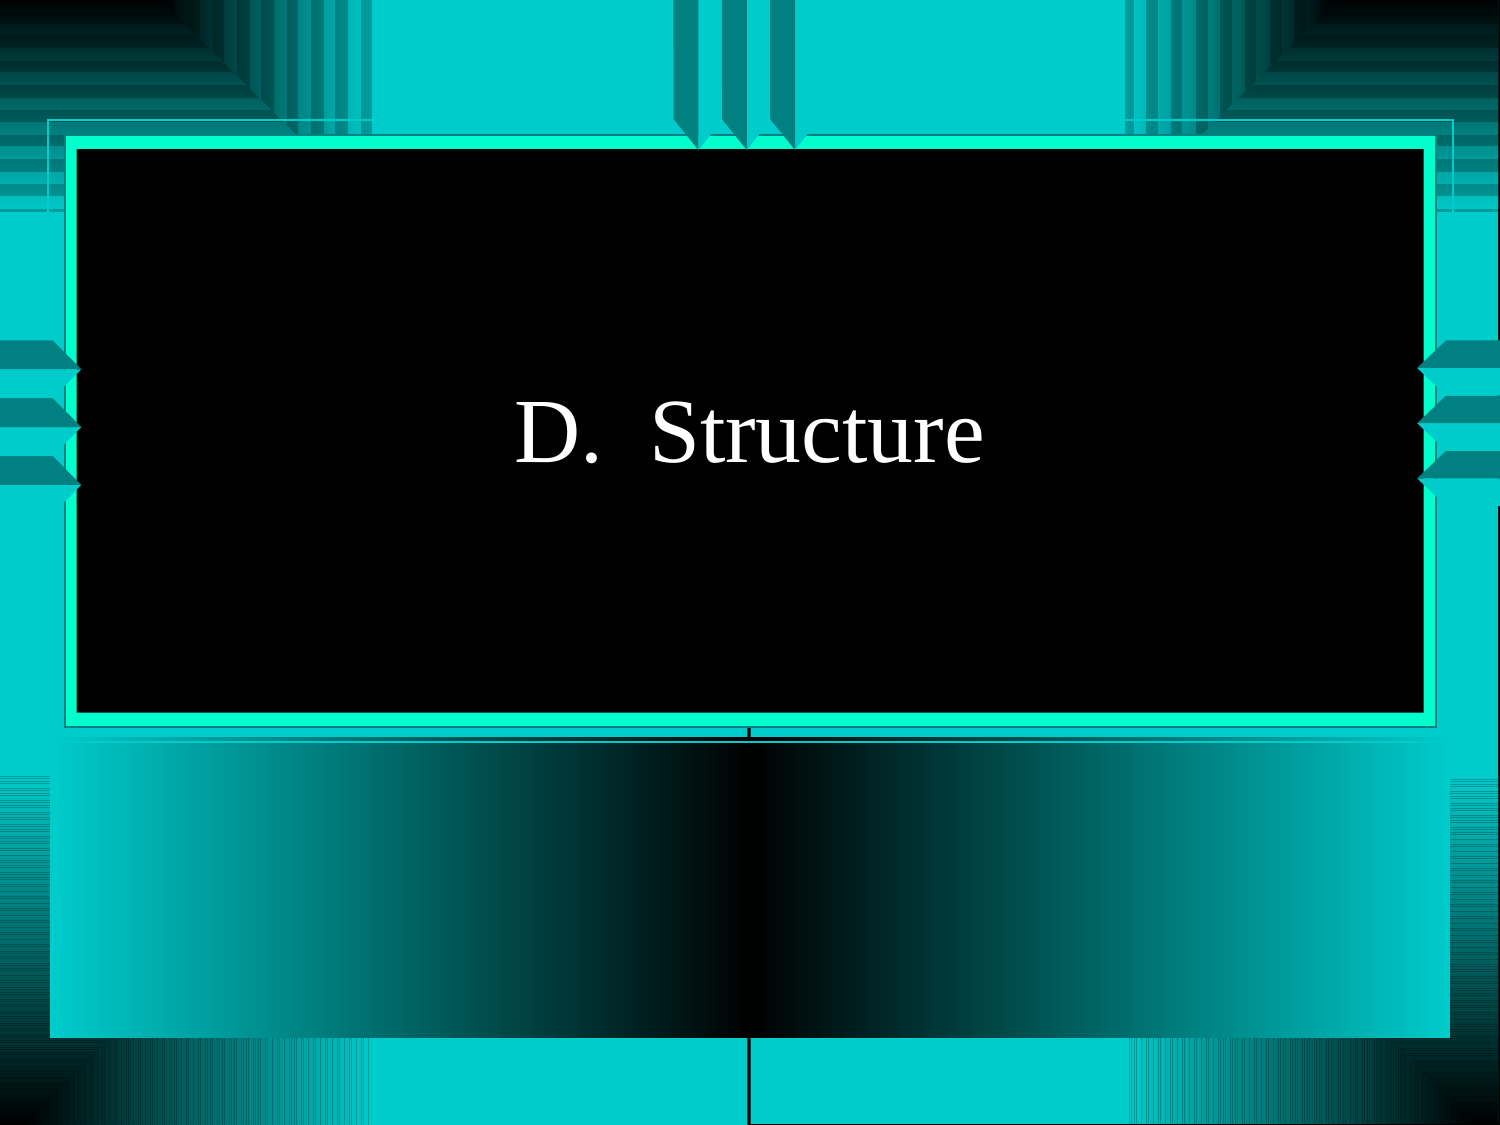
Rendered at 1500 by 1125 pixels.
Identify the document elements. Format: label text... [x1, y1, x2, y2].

title D. Structure [112, 337, 1388, 526]
